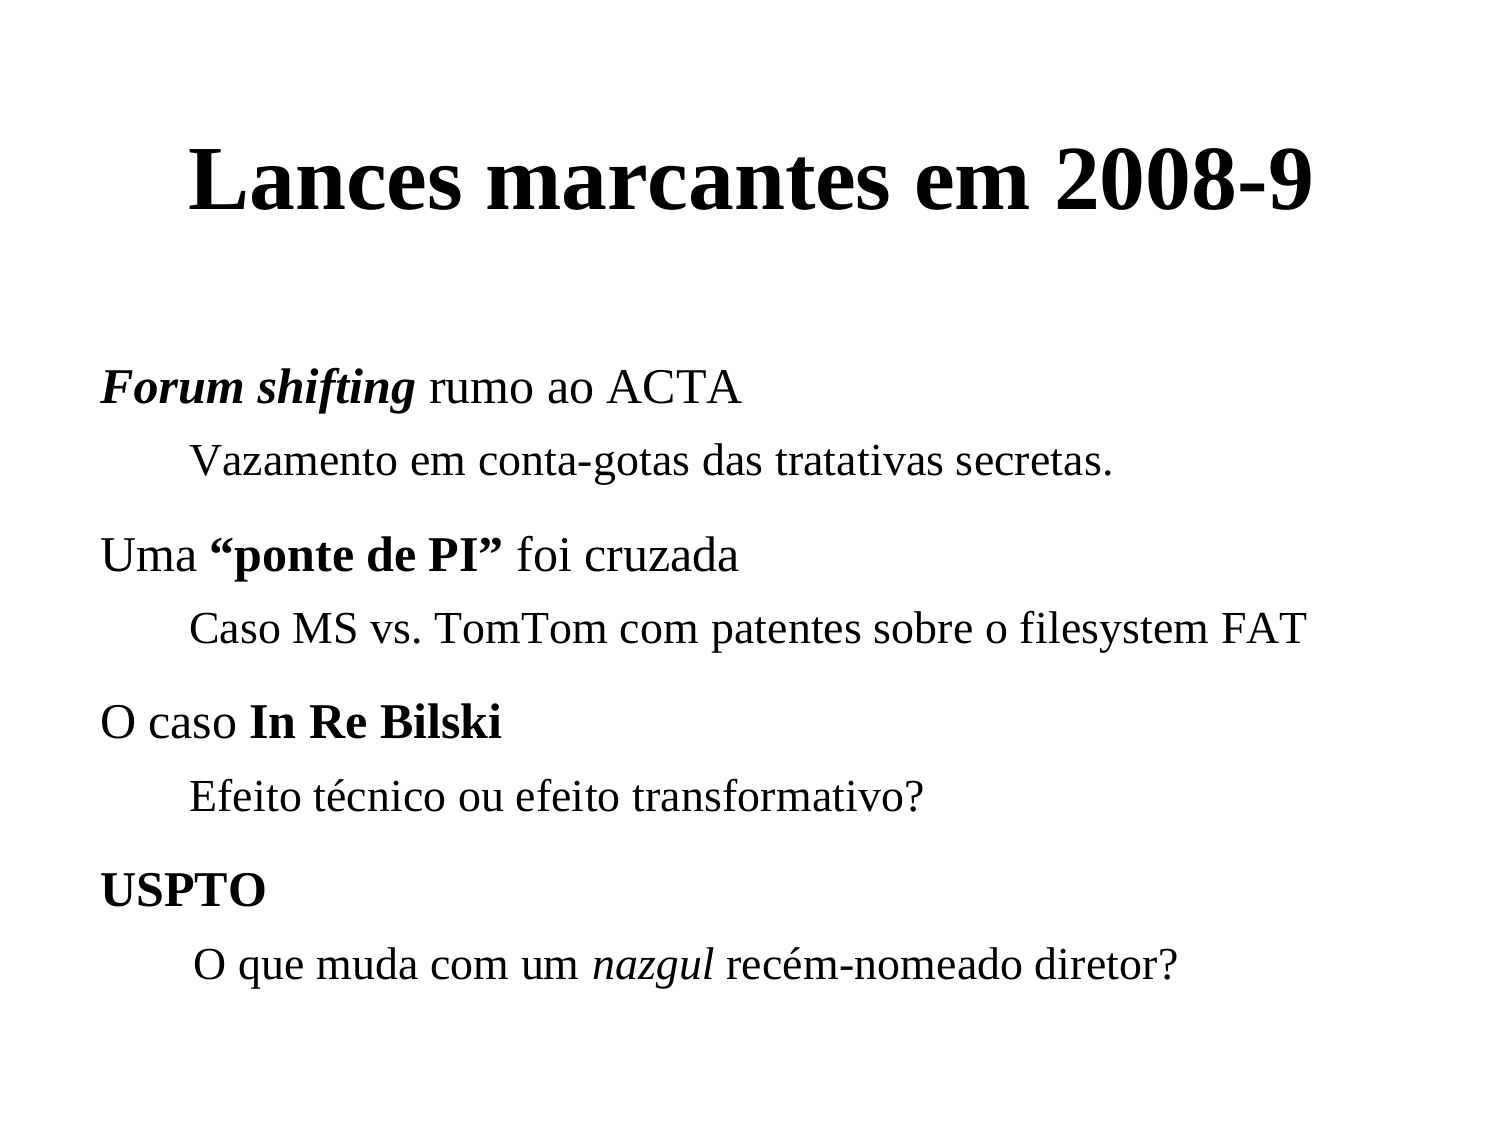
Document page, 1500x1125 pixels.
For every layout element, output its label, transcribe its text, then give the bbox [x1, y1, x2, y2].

title Lances marcantes em 2008-9 [87, 52, 1416, 307]
text_box Forum shifting rumo ao ACTA Vazamento em conta-gotas das tratativas secretas. Uma “ponte de PI” foi cruzada Caso MS vs. TomTom com patentes sobre o filesystem FAT O caso In Re Bilski Efeito técnico ou efeito transformativo? USPTO O que muda com um nazgul recém-nomeado diretor? [85, 334, 1421, 998]
